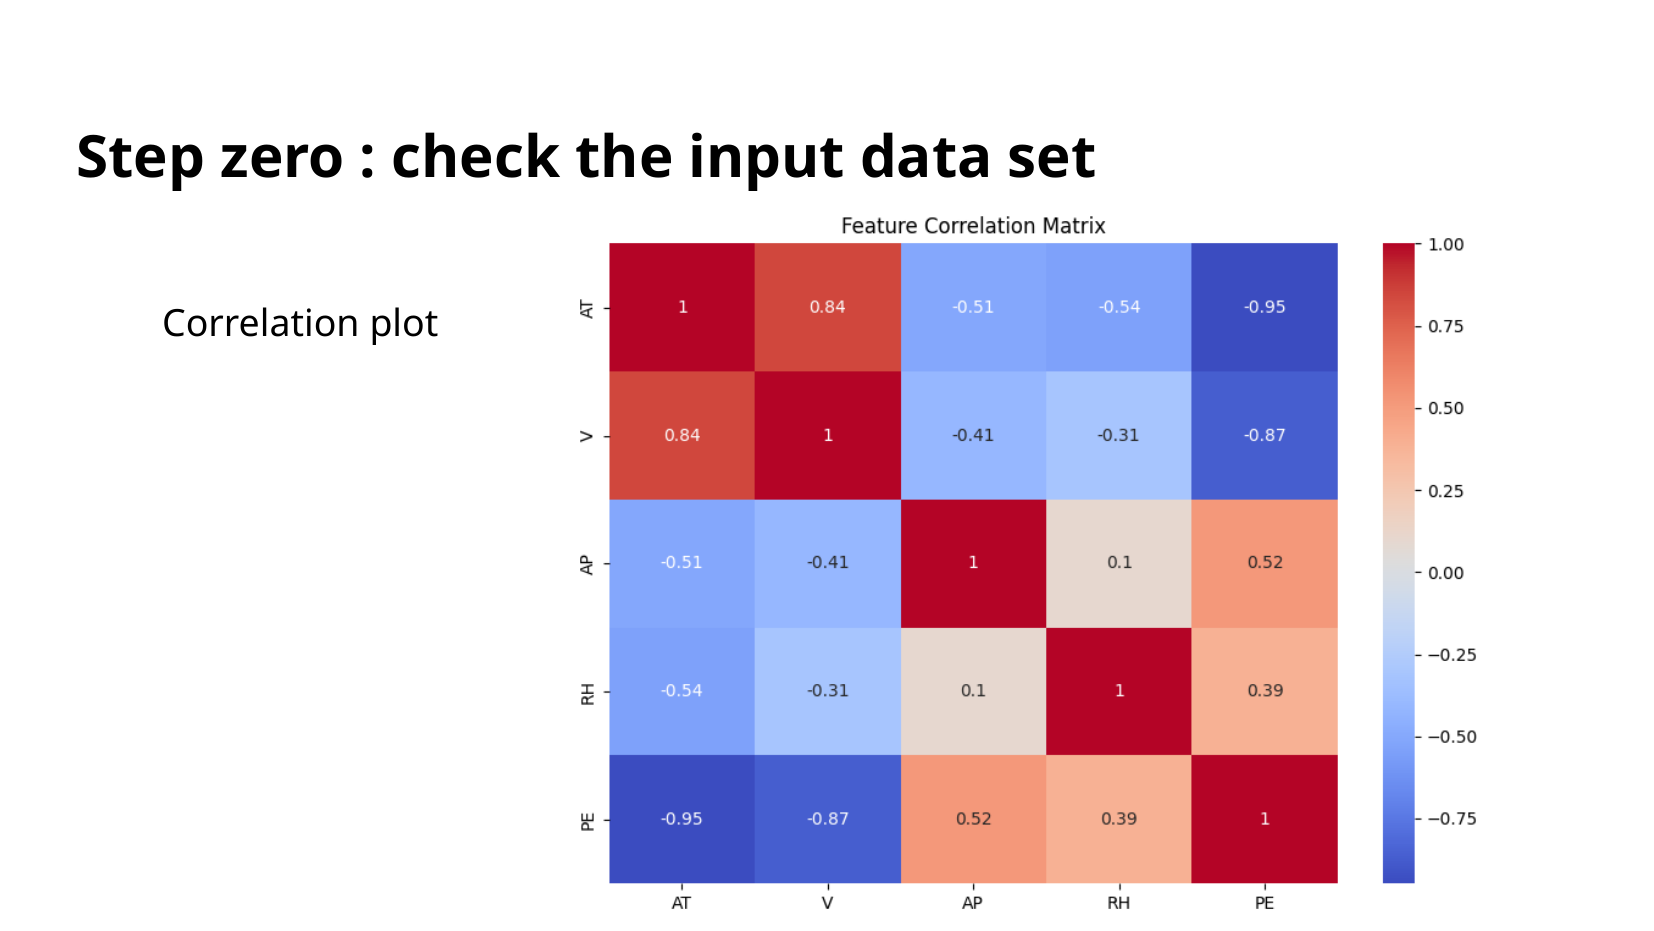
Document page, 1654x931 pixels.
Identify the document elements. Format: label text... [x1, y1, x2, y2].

title Step zero : check the input data set [76, 76, 1565, 233]
picture [562, 198, 1538, 931]
text_box Correlation plot [147, 288, 468, 355]
